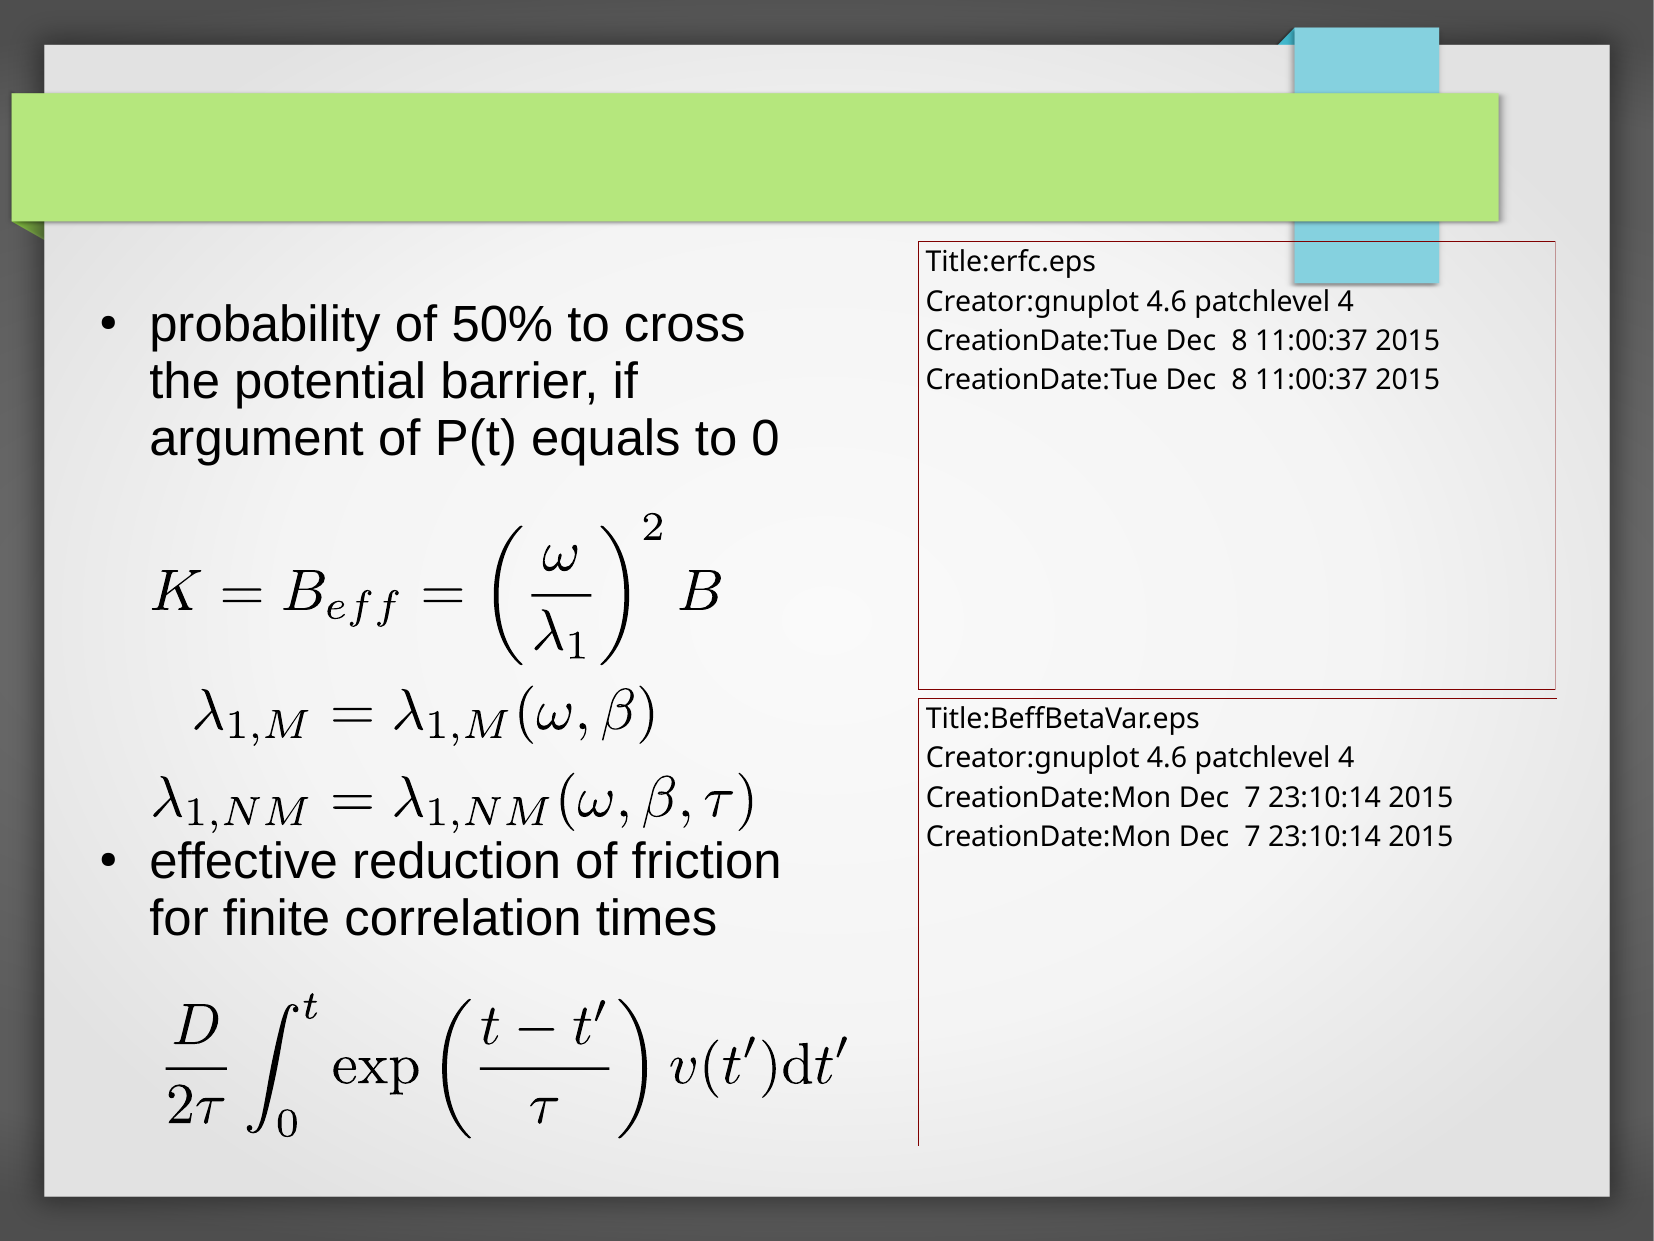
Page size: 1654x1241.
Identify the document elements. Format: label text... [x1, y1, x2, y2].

list probability of 50% to cross the potential barrier, if argument of P(t) equals to 0 effective reduction of friction for finite correlation times [82, 295, 809, 1015]
text_box [149, 512, 725, 666]
picture [0, 0, 1654, 1241]
text_box [165, 993, 849, 1139]
text_box [150, 685, 759, 834]
